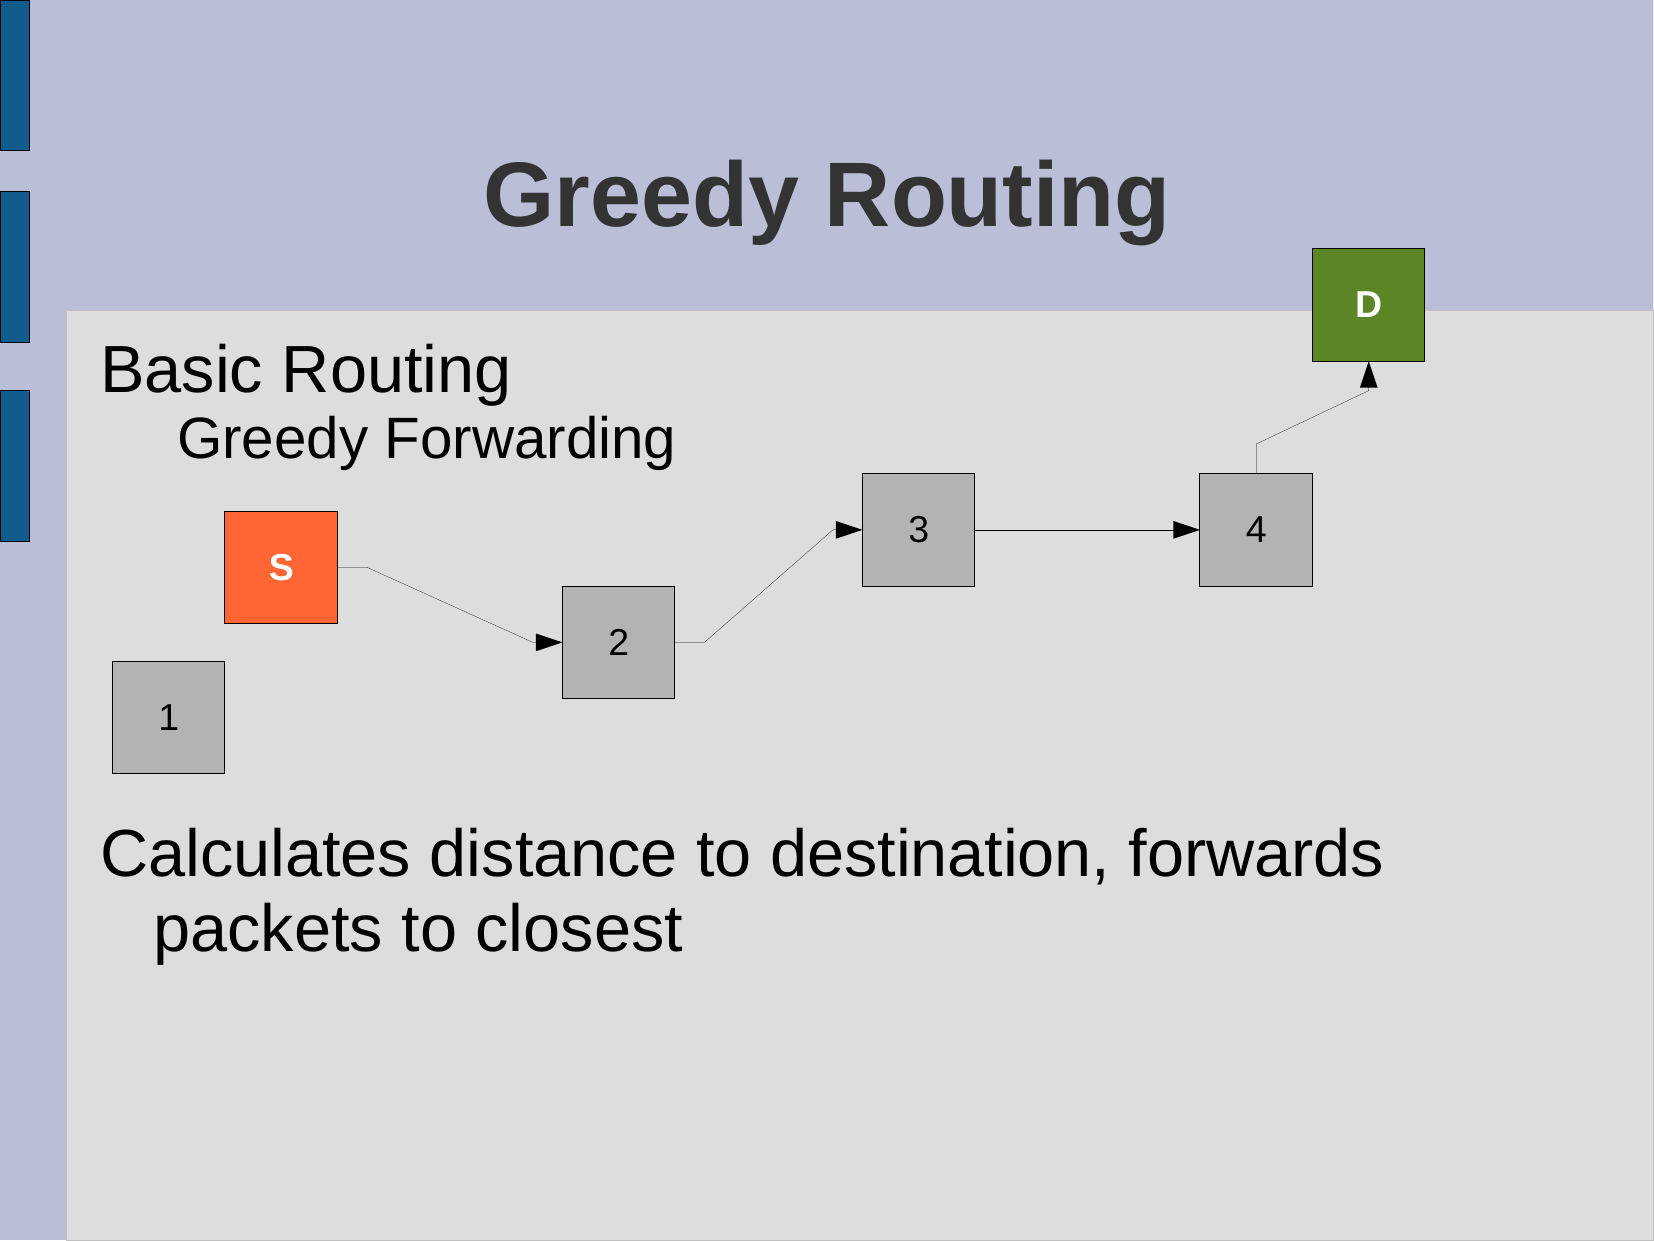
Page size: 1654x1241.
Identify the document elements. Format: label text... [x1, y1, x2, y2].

text_box 1 [112, 661, 225, 774]
text_box S [224, 511, 338, 624]
title Greedy Routing [121, 91, 1534, 299]
text_box 2 [562, 586, 675, 699]
list Basic Routing Greedy Forwarding Calculates distance to destination, forwards packets to closest [82, 331, 1571, 1136]
text_box D [1312, 248, 1425, 362]
text_box 3 [862, 473, 975, 587]
text_box 4 [1199, 473, 1313, 587]
